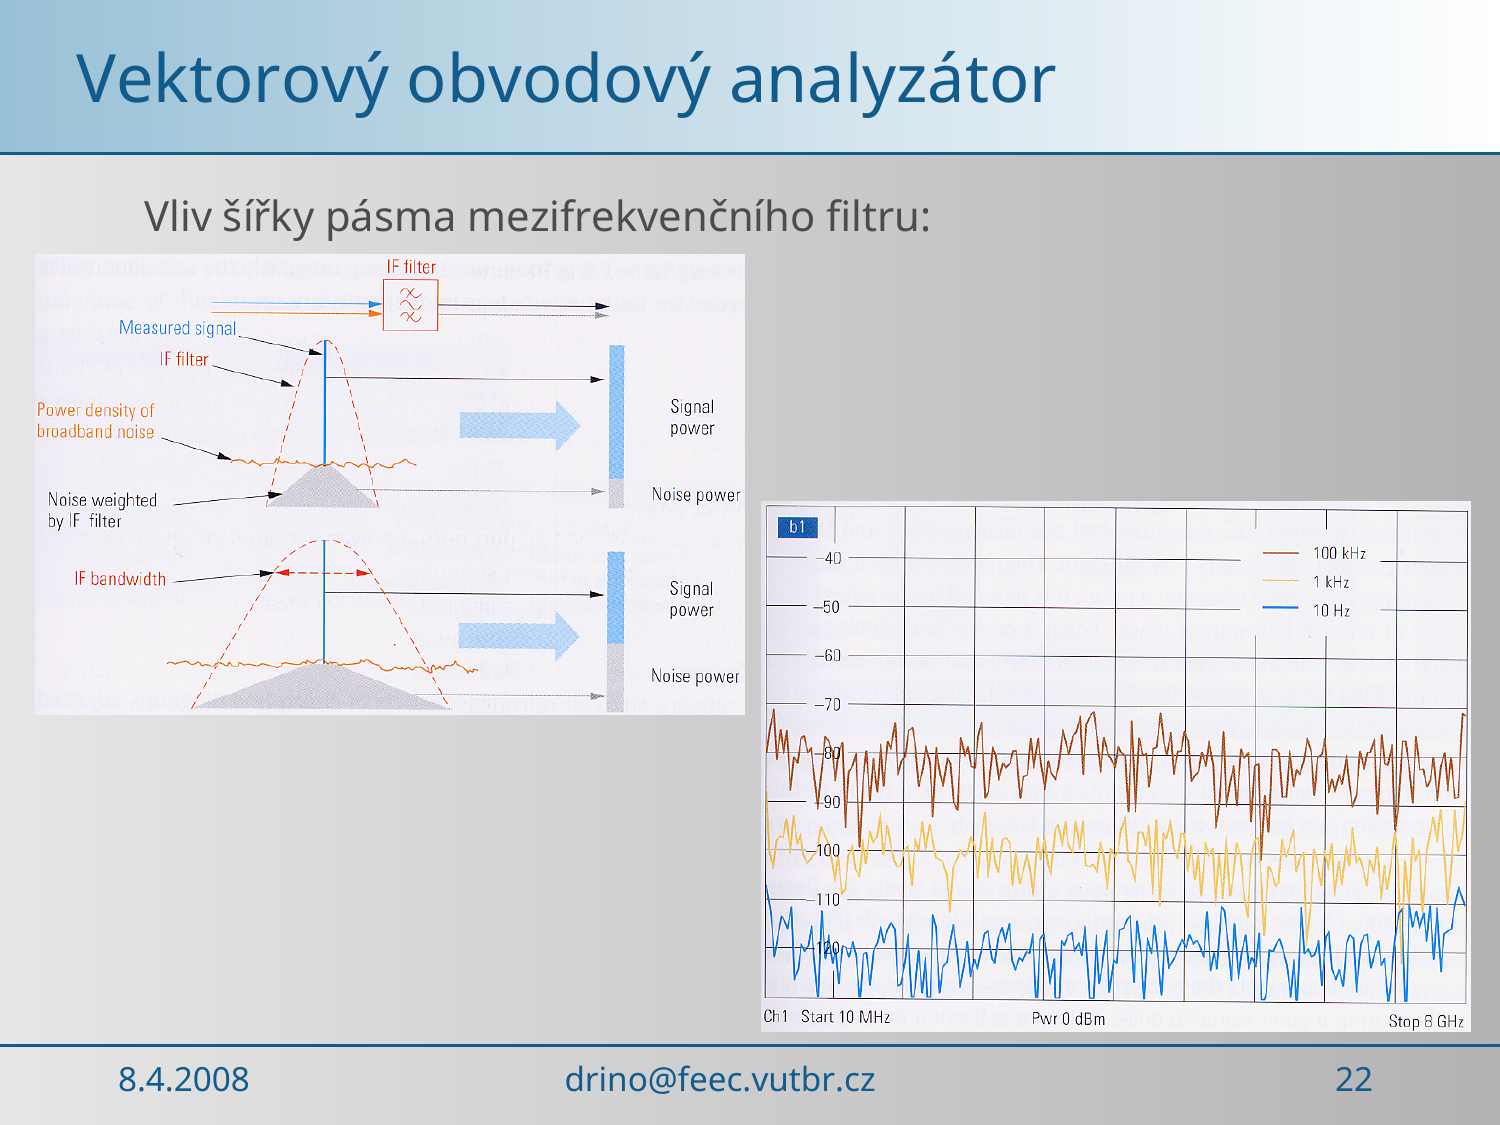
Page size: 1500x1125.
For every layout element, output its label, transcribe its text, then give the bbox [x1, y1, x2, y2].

picture [35, 254, 745, 715]
picture [761, 501, 1471, 1032]
text_box 8.4.2008 [103, 1049, 432, 1125]
text_box <číslo> [1075, 1049, 1388, 1125]
text_box drino@feec.vutbr.cz [454, 1049, 987, 1125]
title Vektorový obvodový analyzátor [0, 0, 1500, 152]
text_box Vliv šířky pásma mezifrekvenčního filtru: [59, 178, 1442, 252]
